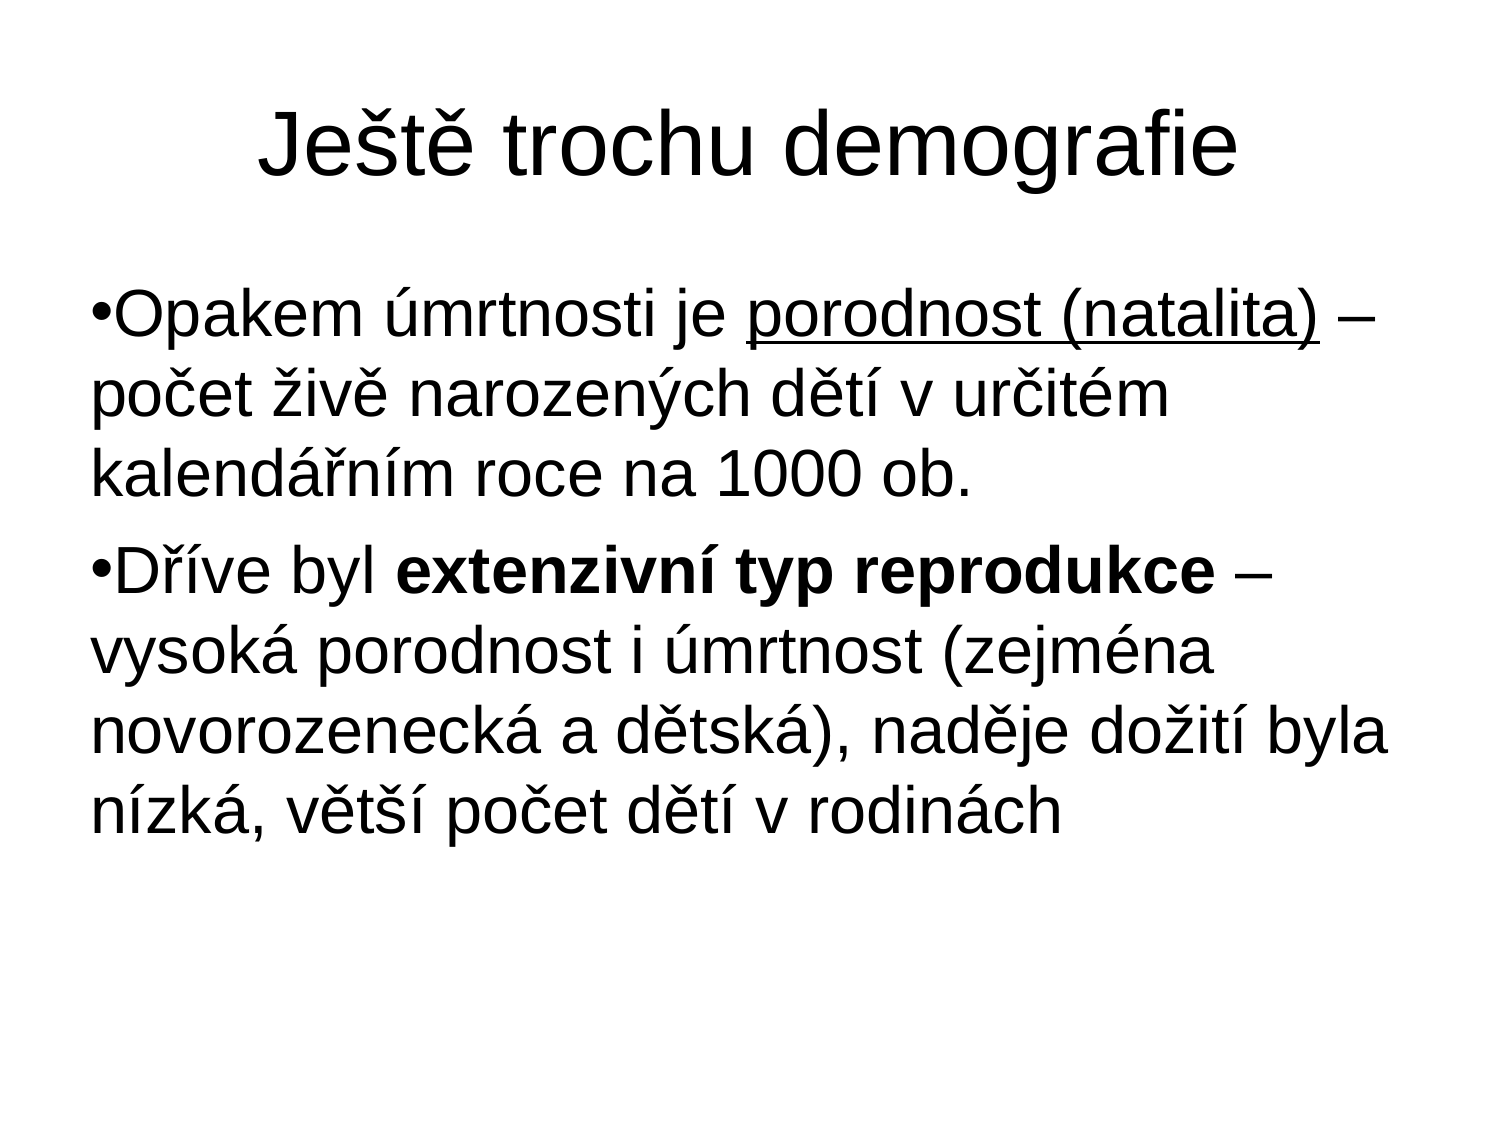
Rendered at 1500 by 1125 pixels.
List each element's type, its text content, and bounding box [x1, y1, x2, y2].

title Ještě trochu demografie [75, 45, 1426, 233]
list Opakem úmrtnosti je porodnost (natalita) – počet živě narozených dětí v určitém kalendářním roce na 1000 ob. Dříve byl extenzivní typ reprodukce – vysoká porodnost i úmrtnost (zejména novorozenecká a dětská), naděje dožití byla nízká, větší počet dětí v rodinách [75, 262, 1426, 1005]
